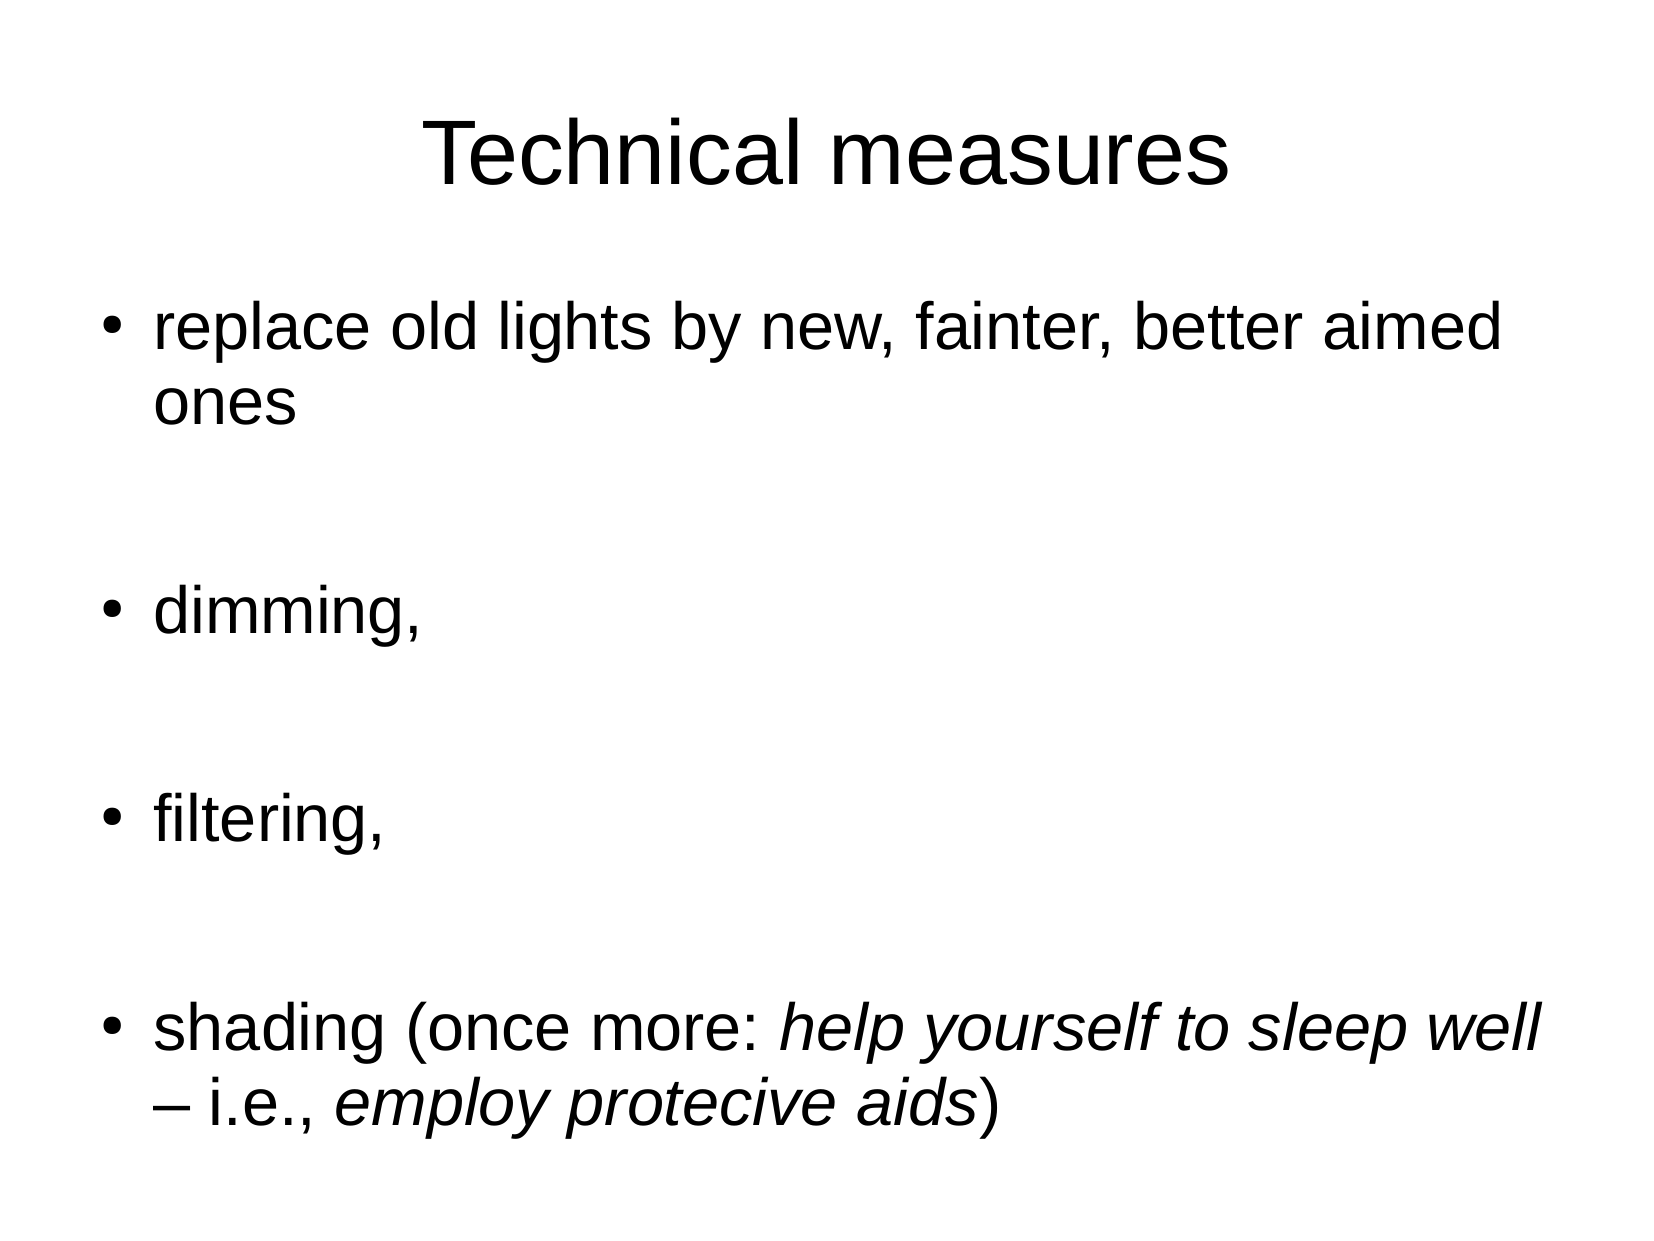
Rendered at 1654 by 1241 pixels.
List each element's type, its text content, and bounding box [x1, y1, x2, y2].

list replace old lights by new, fainter, better aimed ones dimming, filtering, shading (once more: help yourself to sleep well – i.e., employ protecive aids) [82, 289, 1571, 1241]
title Technical measures [82, 23, 1571, 283]
